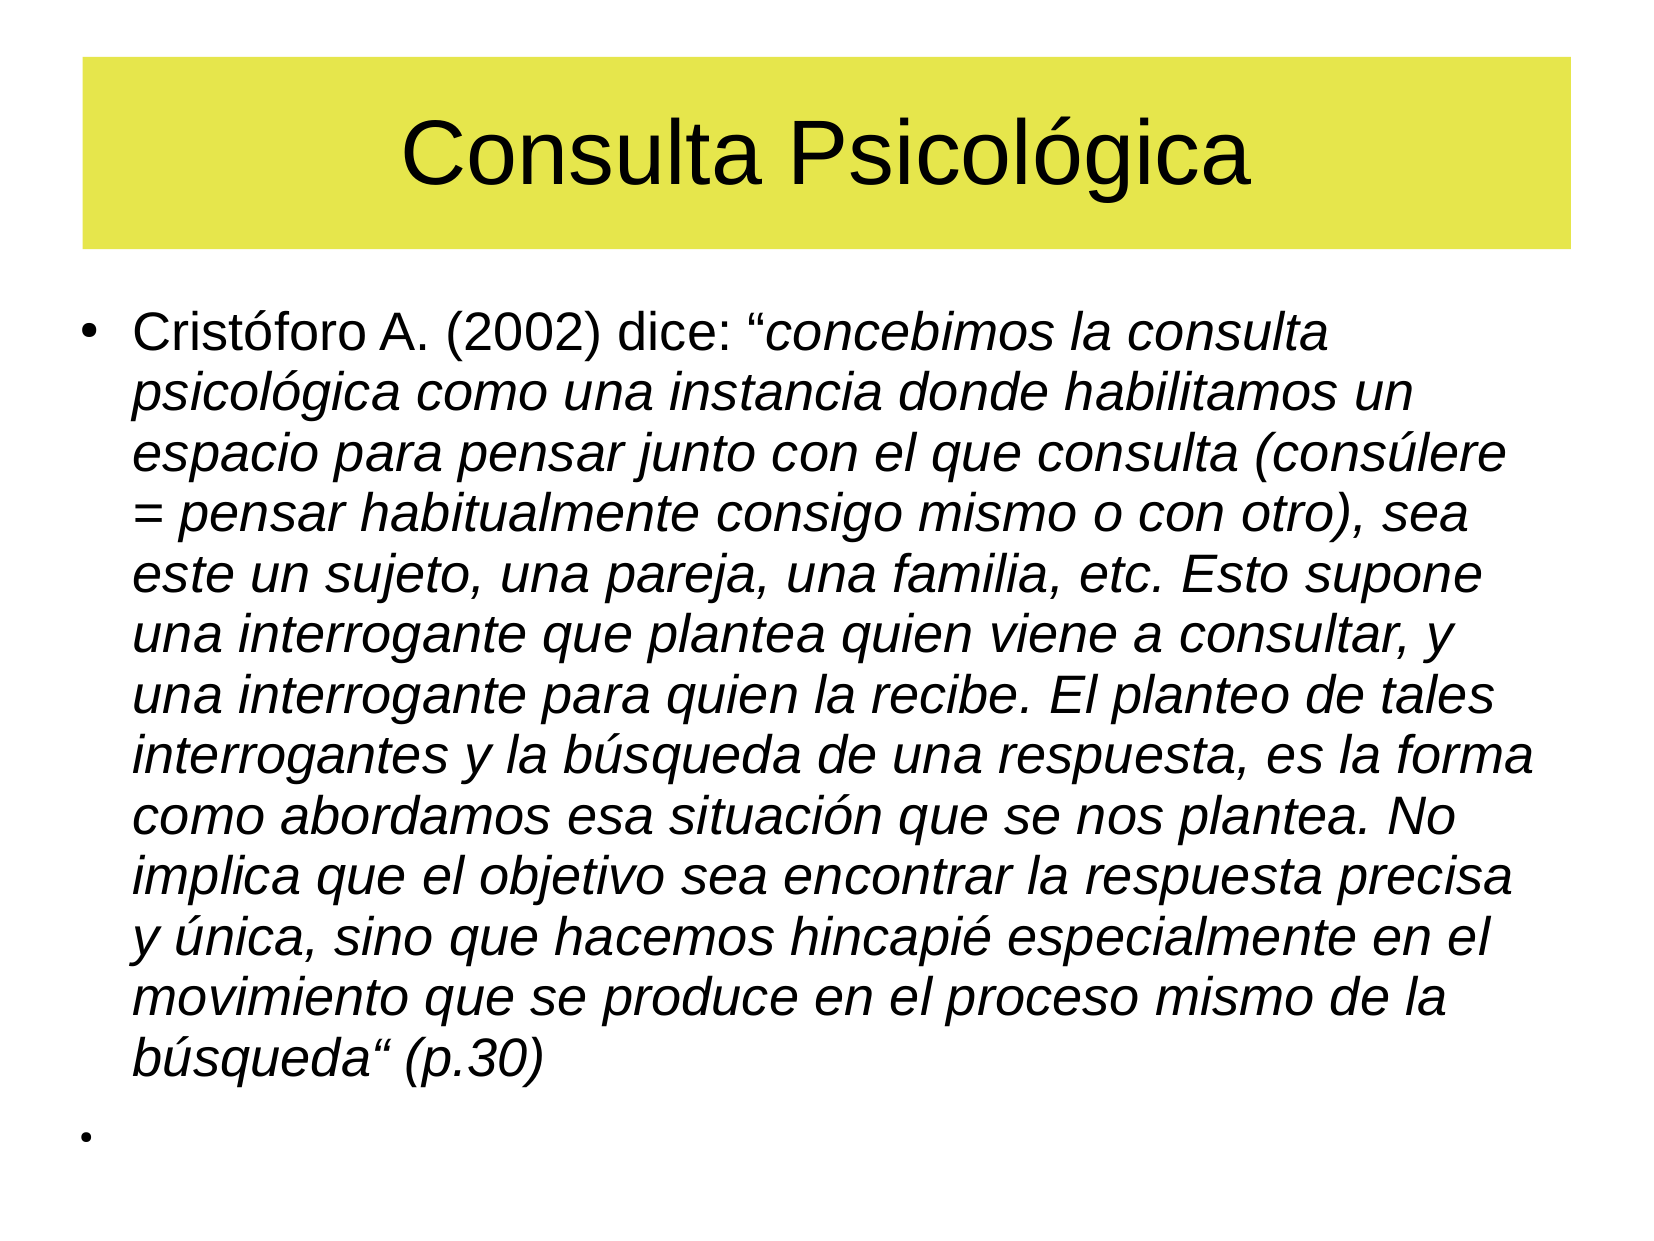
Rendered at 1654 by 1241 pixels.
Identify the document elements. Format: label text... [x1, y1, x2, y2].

title Consulta Psicológica [82, 56, 1571, 250]
list Cristóforo A. (2002) dice: “concebimos la consulta psicológica como una instancia donde habilitamos un espacio para pensar junto con el que consulta (consúlere = pensar habitualmente consigo mismo o con otro), sea este un sujeto, una pareja, una familia, etc. Esto supone una interrogante que plantea quien viene a consultar, y una interrogante para quien la recibe. El planteo de tales interrogantes y la búsqueda de una respuesta, es la forma como abordamos esa situación que se nos plantea. No implica que el objetivo sea encontrar la respuesta precisa y única, sino que hacemos hincapié especialmente en el movimiento que se produce en el proceso mismo de la búsqueda“ (p.30) [61, 301, 1550, 1157]
